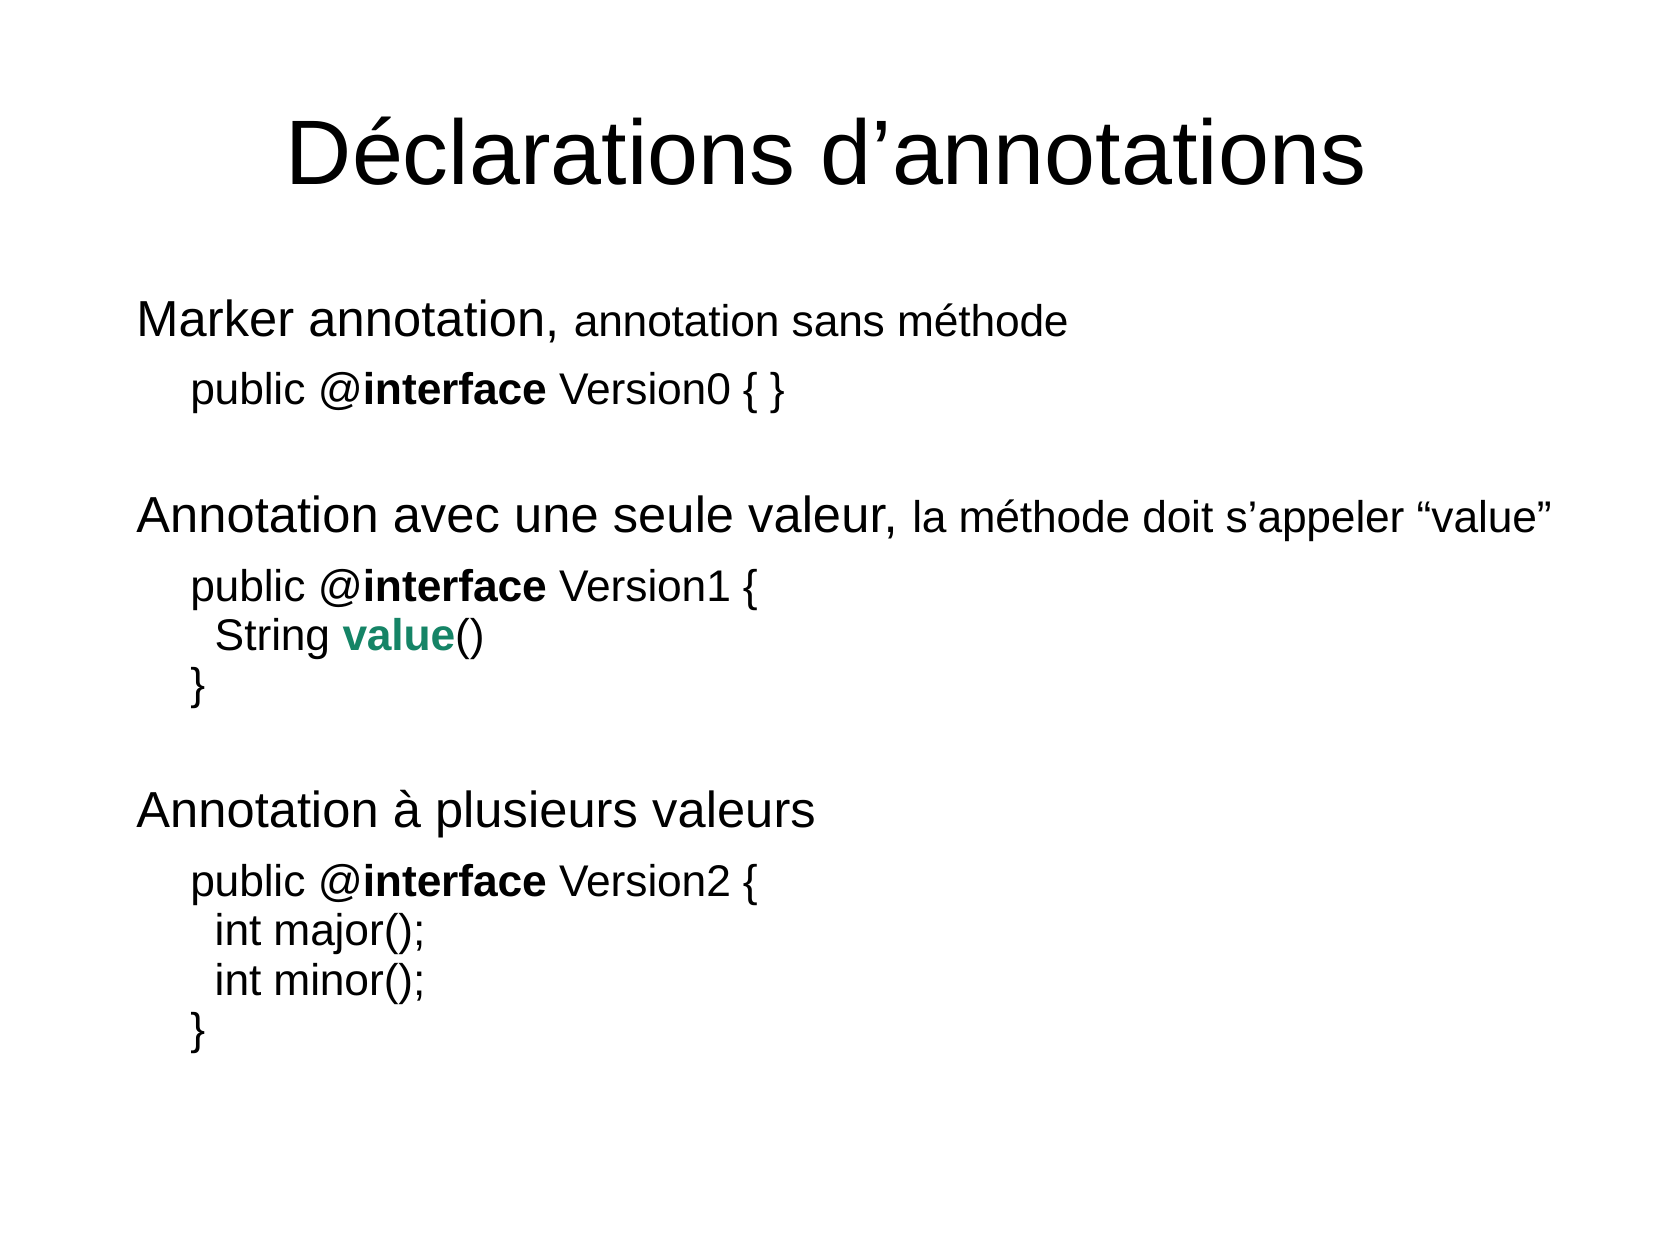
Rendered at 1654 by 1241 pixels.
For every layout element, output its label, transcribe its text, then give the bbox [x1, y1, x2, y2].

title Déclarations d’annotations [82, 49, 1571, 257]
list Marker annotation, annotation sans méthode public @interface Version0 { } Annotation avec une seule valeur, la méthode doit s’appeler “value” public @interface Version1 { String value() } Annotation à plusieurs valeurs public @interface Version2 { int major(); int minor(); } [82, 290, 1571, 1081]
